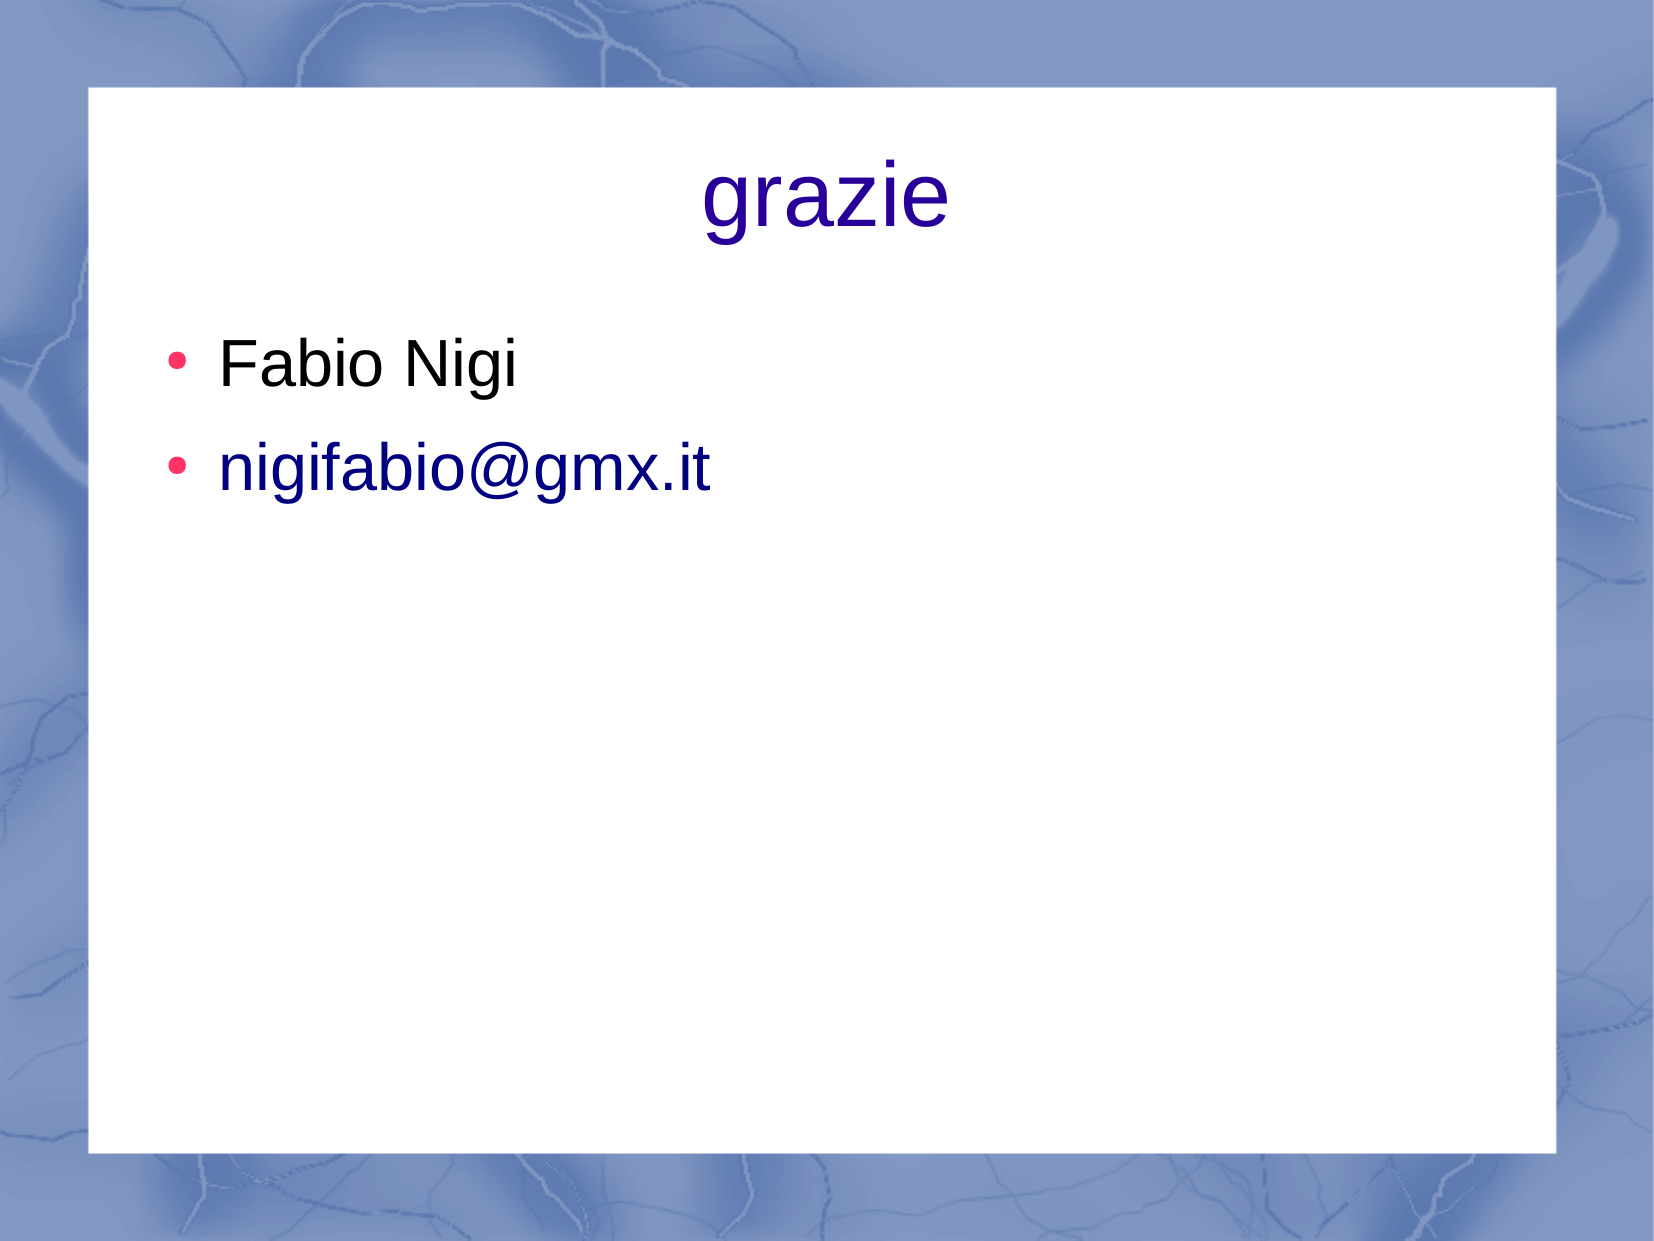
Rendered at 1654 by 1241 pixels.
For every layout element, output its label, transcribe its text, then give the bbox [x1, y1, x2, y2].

list Fabio Nigi nigifabio@gmx.it [147, 325, 1506, 1130]
title grazie [118, 98, 1536, 291]
picture [0, 0, 1654, 1241]
